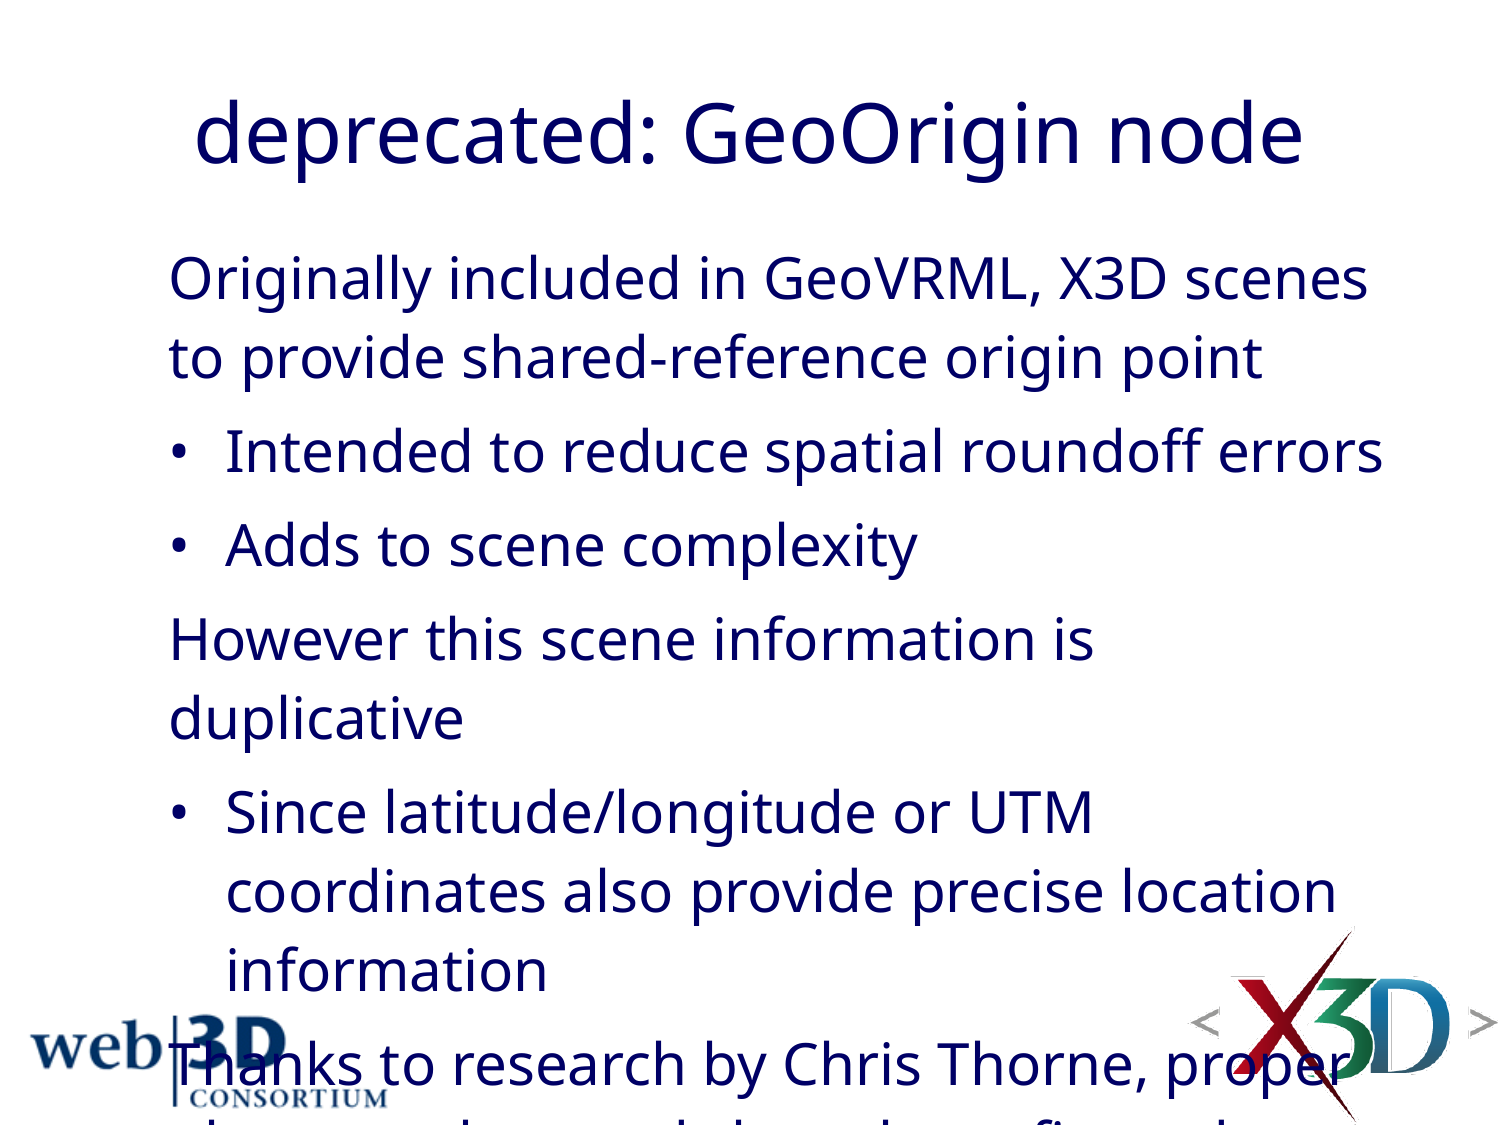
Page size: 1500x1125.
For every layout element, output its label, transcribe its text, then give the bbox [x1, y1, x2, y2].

picture [1187, 926, 1500, 1125]
list Originally included in GeoVRML, X3D scenes to provide shared-reference origin point Intended to reduce spatial roundoff errors Adds to scene complexity However this scene information is duplicative Since latitude/longitude or UTM coordinates also provide precise location information Thanks to research by Chris Thorne, proper player workarounds have been figured out Deprecated = allowed but unnecessary [112, 237, 1388, 1028]
title deprecated: GeoOrigin node [112, 44, 1388, 218]
picture [12, 998, 413, 1118]
picture [1187, 1059, 1191, 1080]
